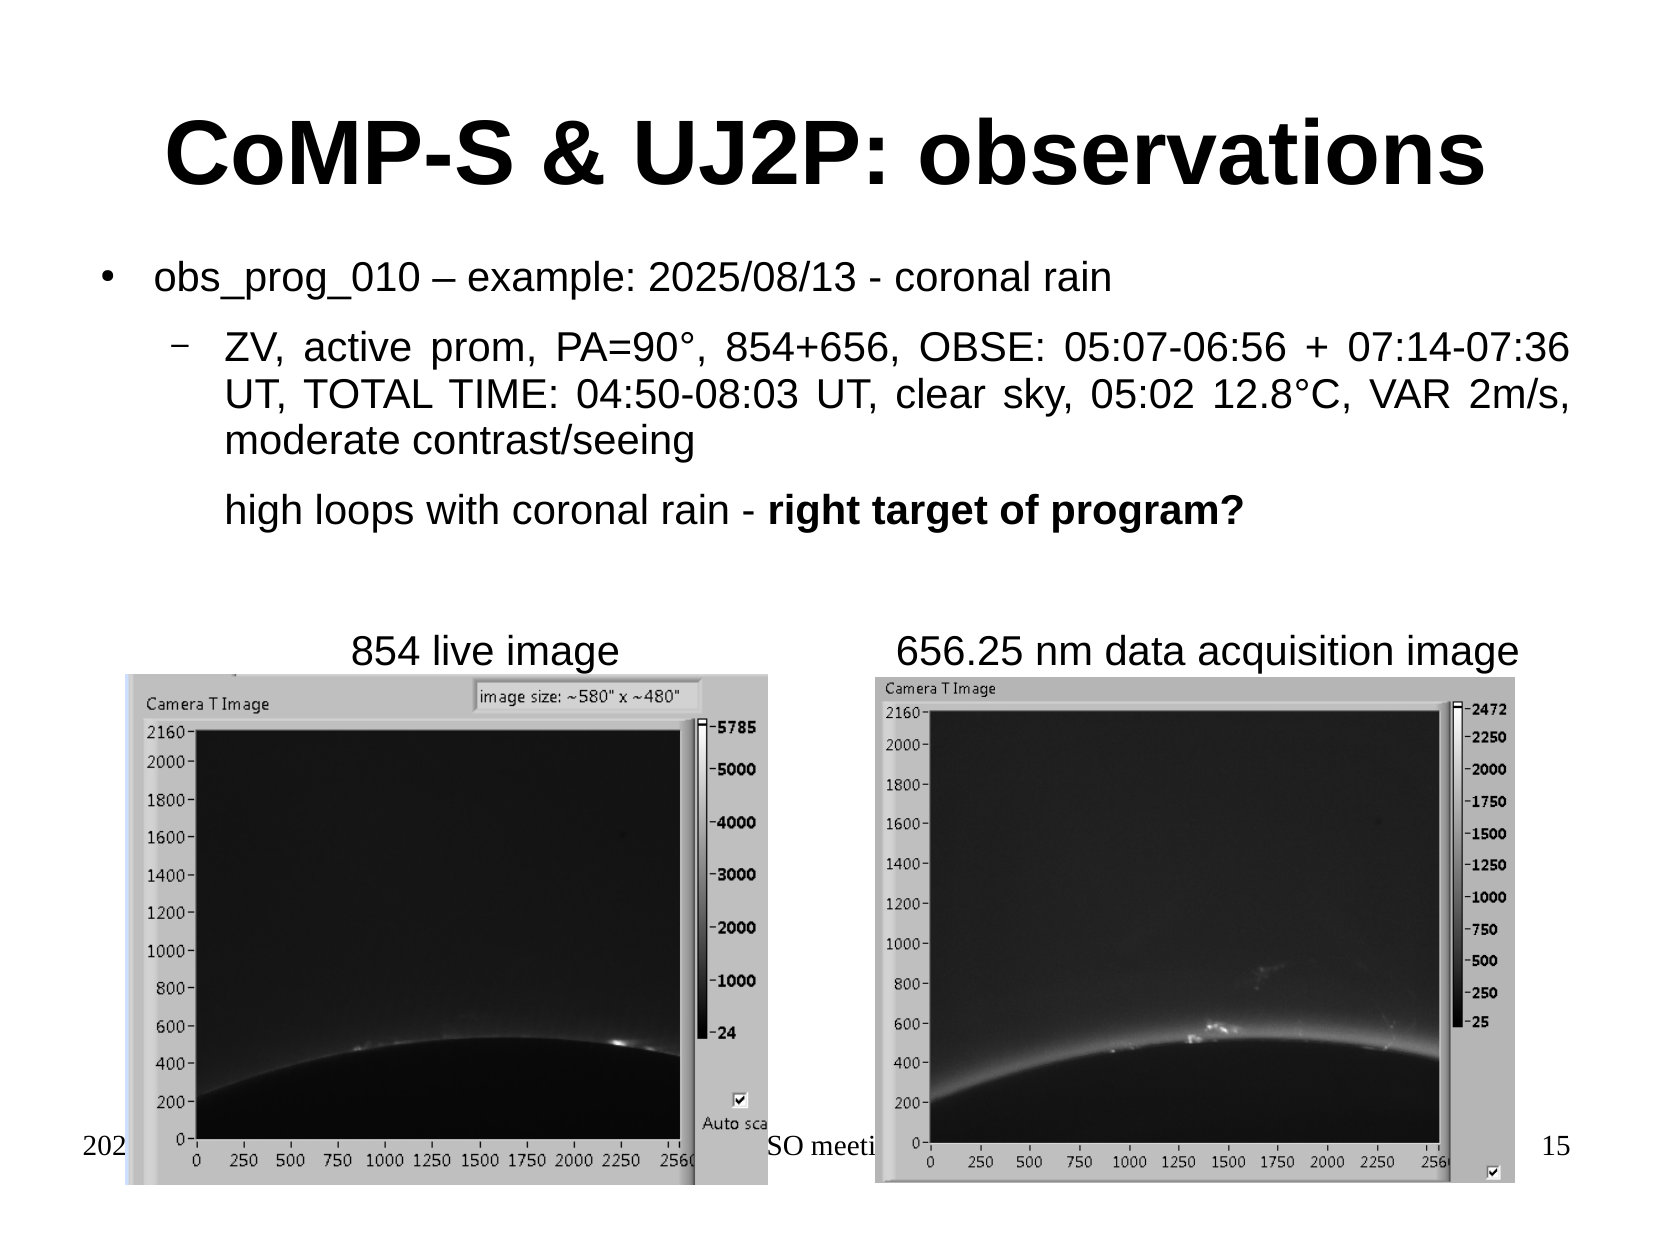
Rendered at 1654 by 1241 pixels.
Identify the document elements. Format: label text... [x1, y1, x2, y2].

picture [125, 674, 768, 1186]
list obs_prog_010 – example: 2025/08/13 - coronal rain ZV, active prom, PA=90°, 854+656, OBSE: 05:07-06:56 + 07:14-07:36 UT, TOTAL TIME: 04:50-08:03 UT, clear sky, 05:02 12.8°C, VAR 2m/s, moderate contrast/seeing high loops with coronal rain - right target of program? 854 live image 656.25 nm data acquisition image [82, 183, 1571, 1126]
title CoMP-S & UJ2P: observations [82, 49, 1571, 183]
picture [875, 677, 1515, 1183]
